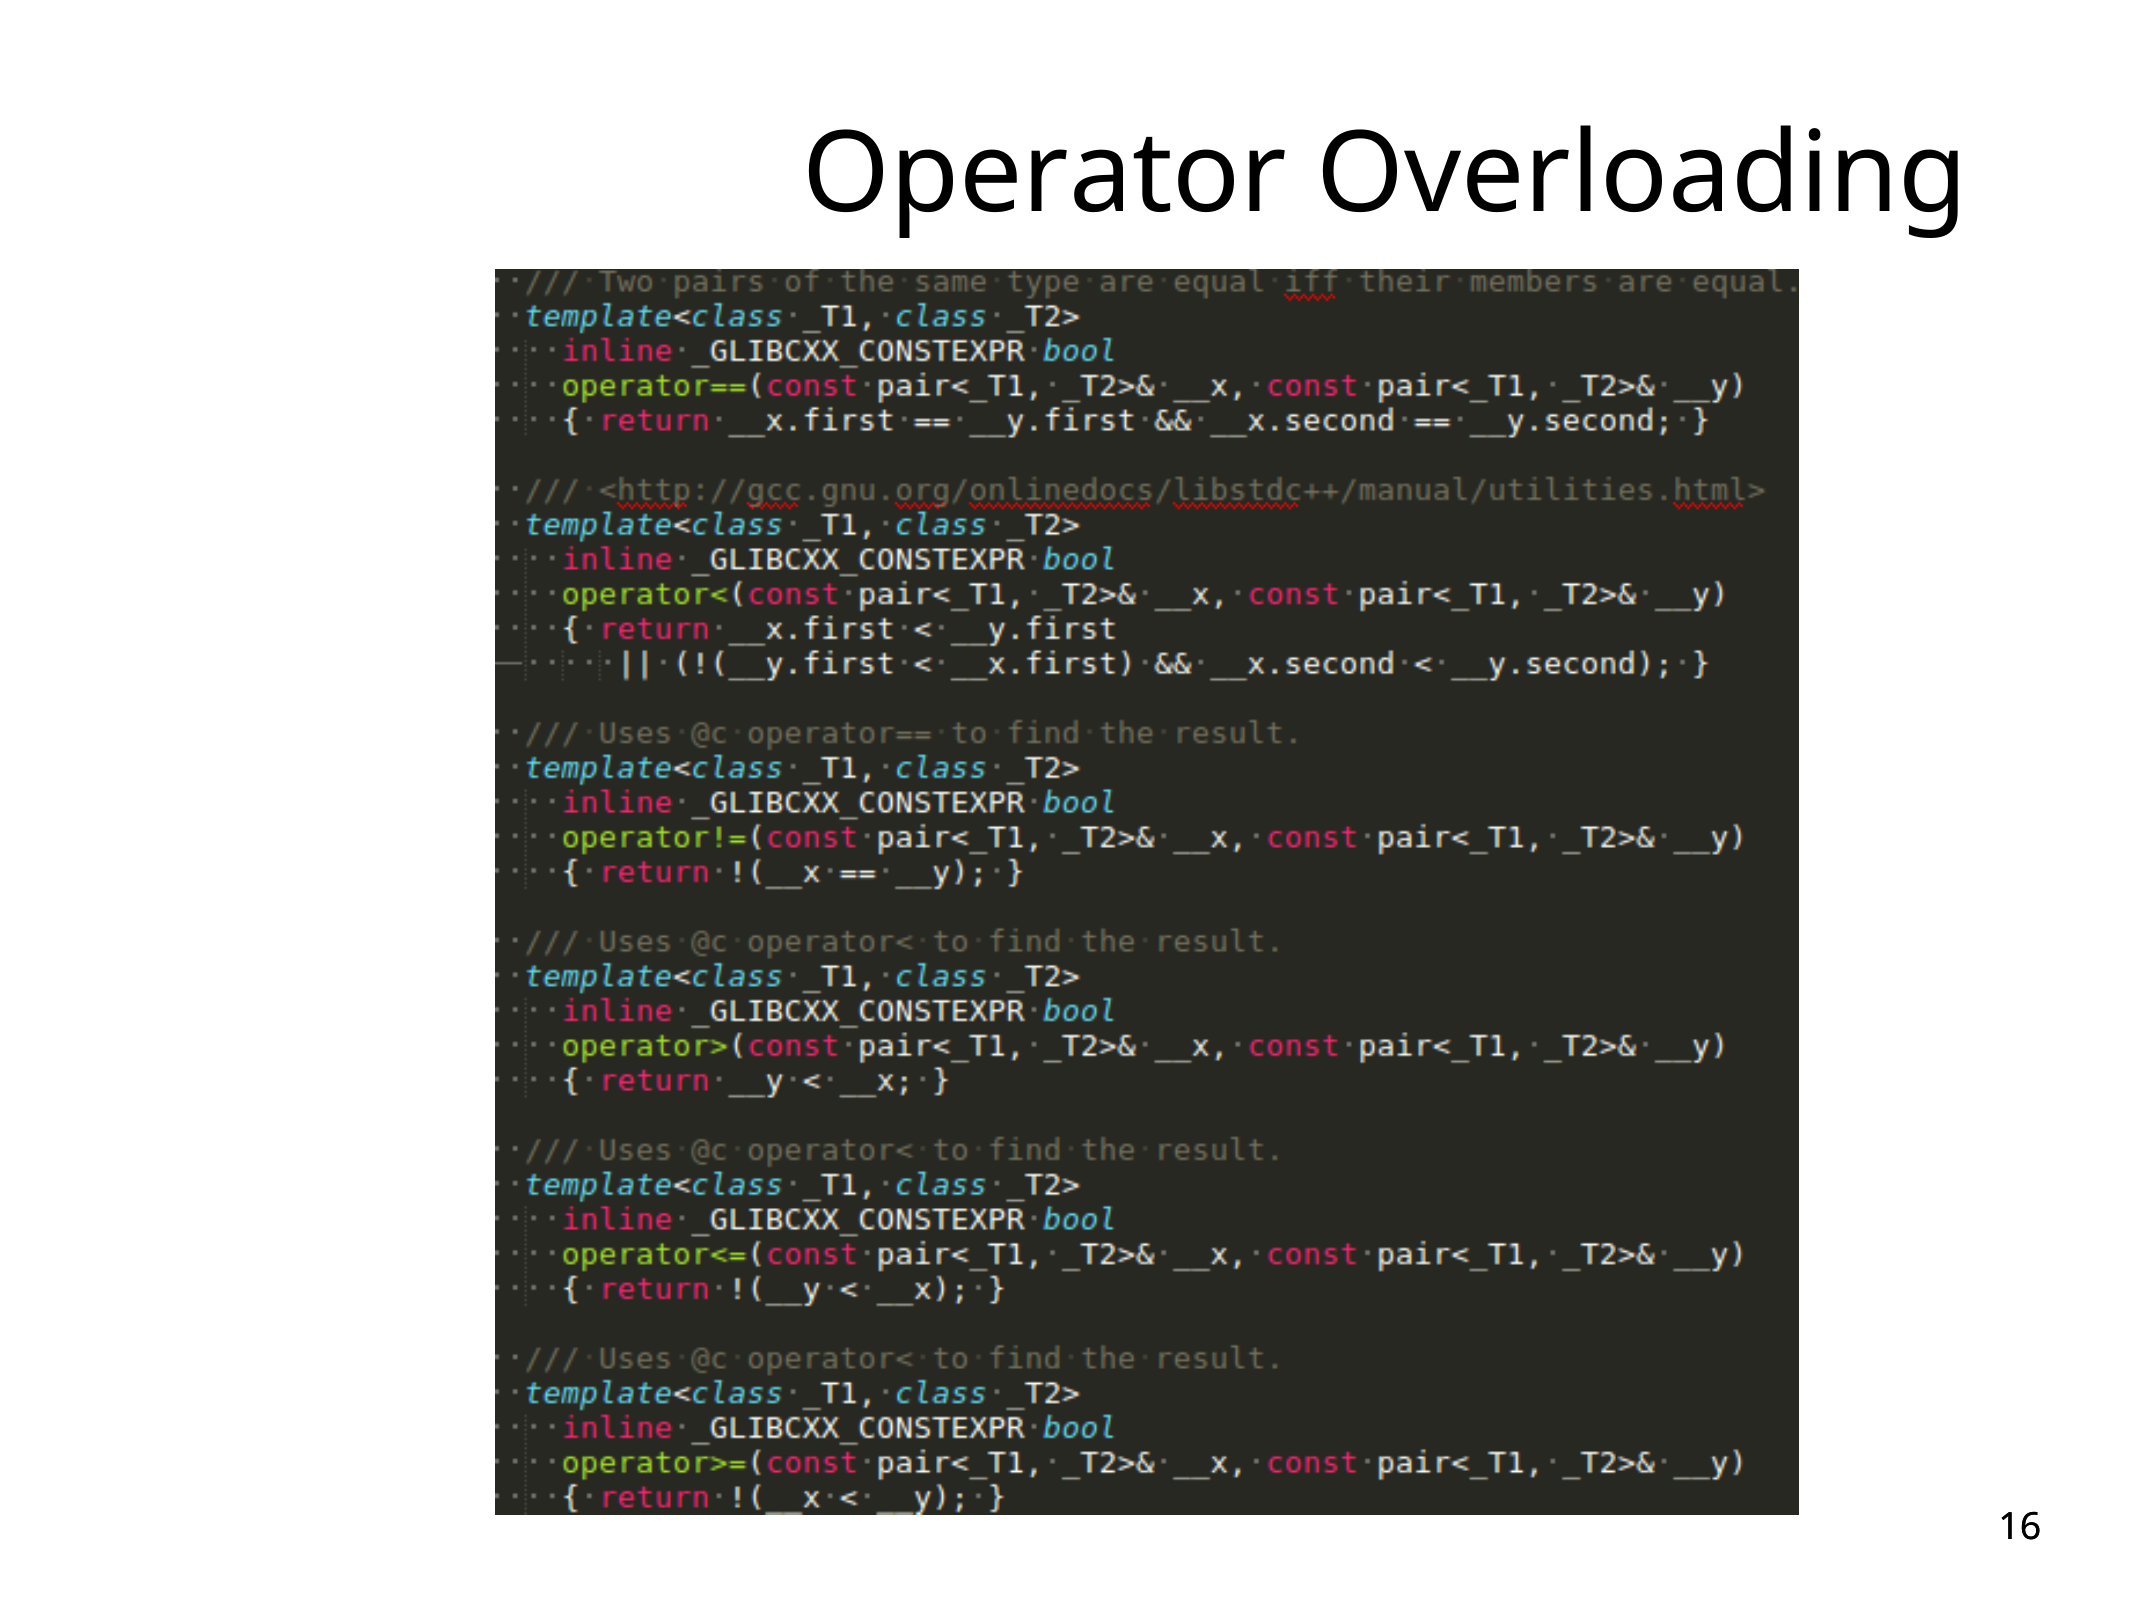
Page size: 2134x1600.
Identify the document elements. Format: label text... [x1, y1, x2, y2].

picture [495, 269, 1799, 1516]
text_box <number> [1985, 1493, 2055, 1557]
title Operator Overloading [156, 72, 1978, 261]
